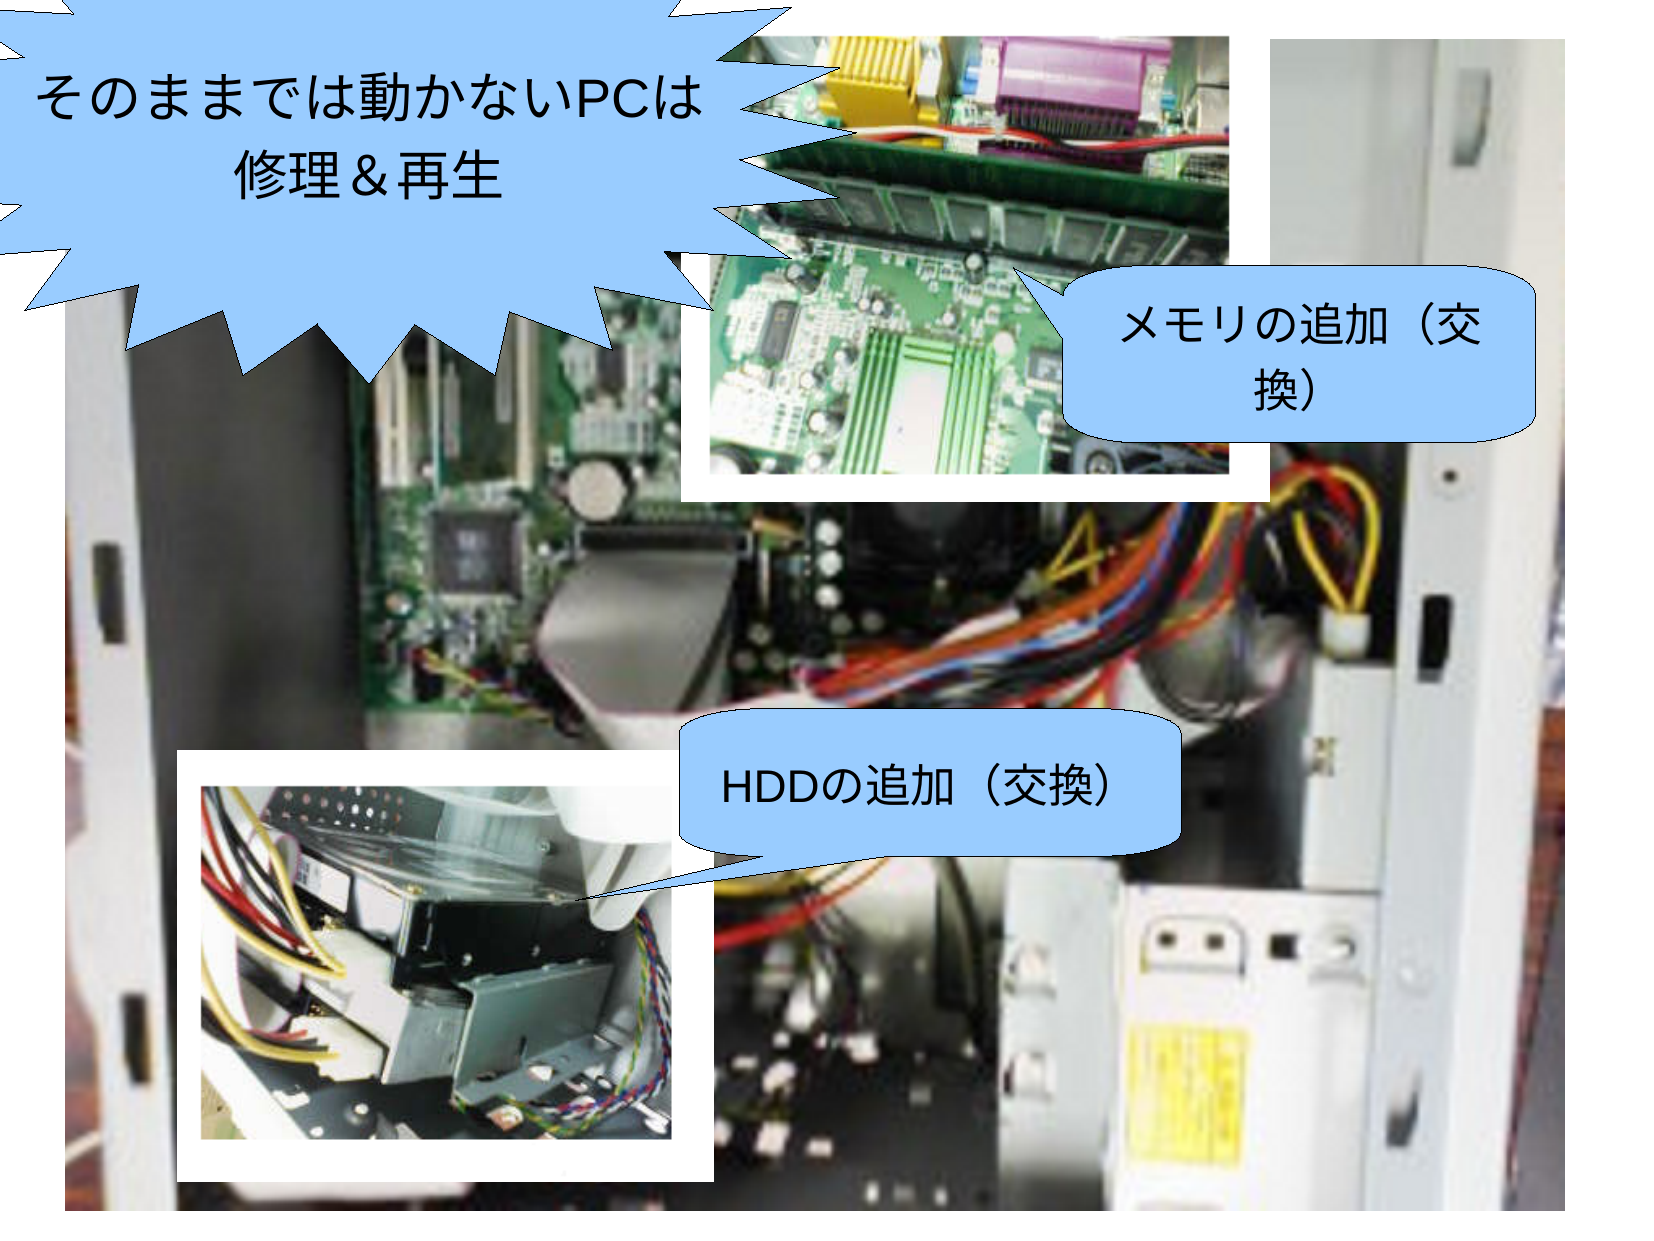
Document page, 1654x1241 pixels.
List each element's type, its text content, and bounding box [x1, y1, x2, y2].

text_box メモリの追加（交換） [1013, 265, 1536, 443]
picture [681, 11, 730, 15]
picture [65, 11, 1565, 1211]
text_box HDDの追加（交換） [575, 708, 1182, 901]
text_box そのままでは動かないPCは 修理＆再生 [0, 0, 857, 384]
